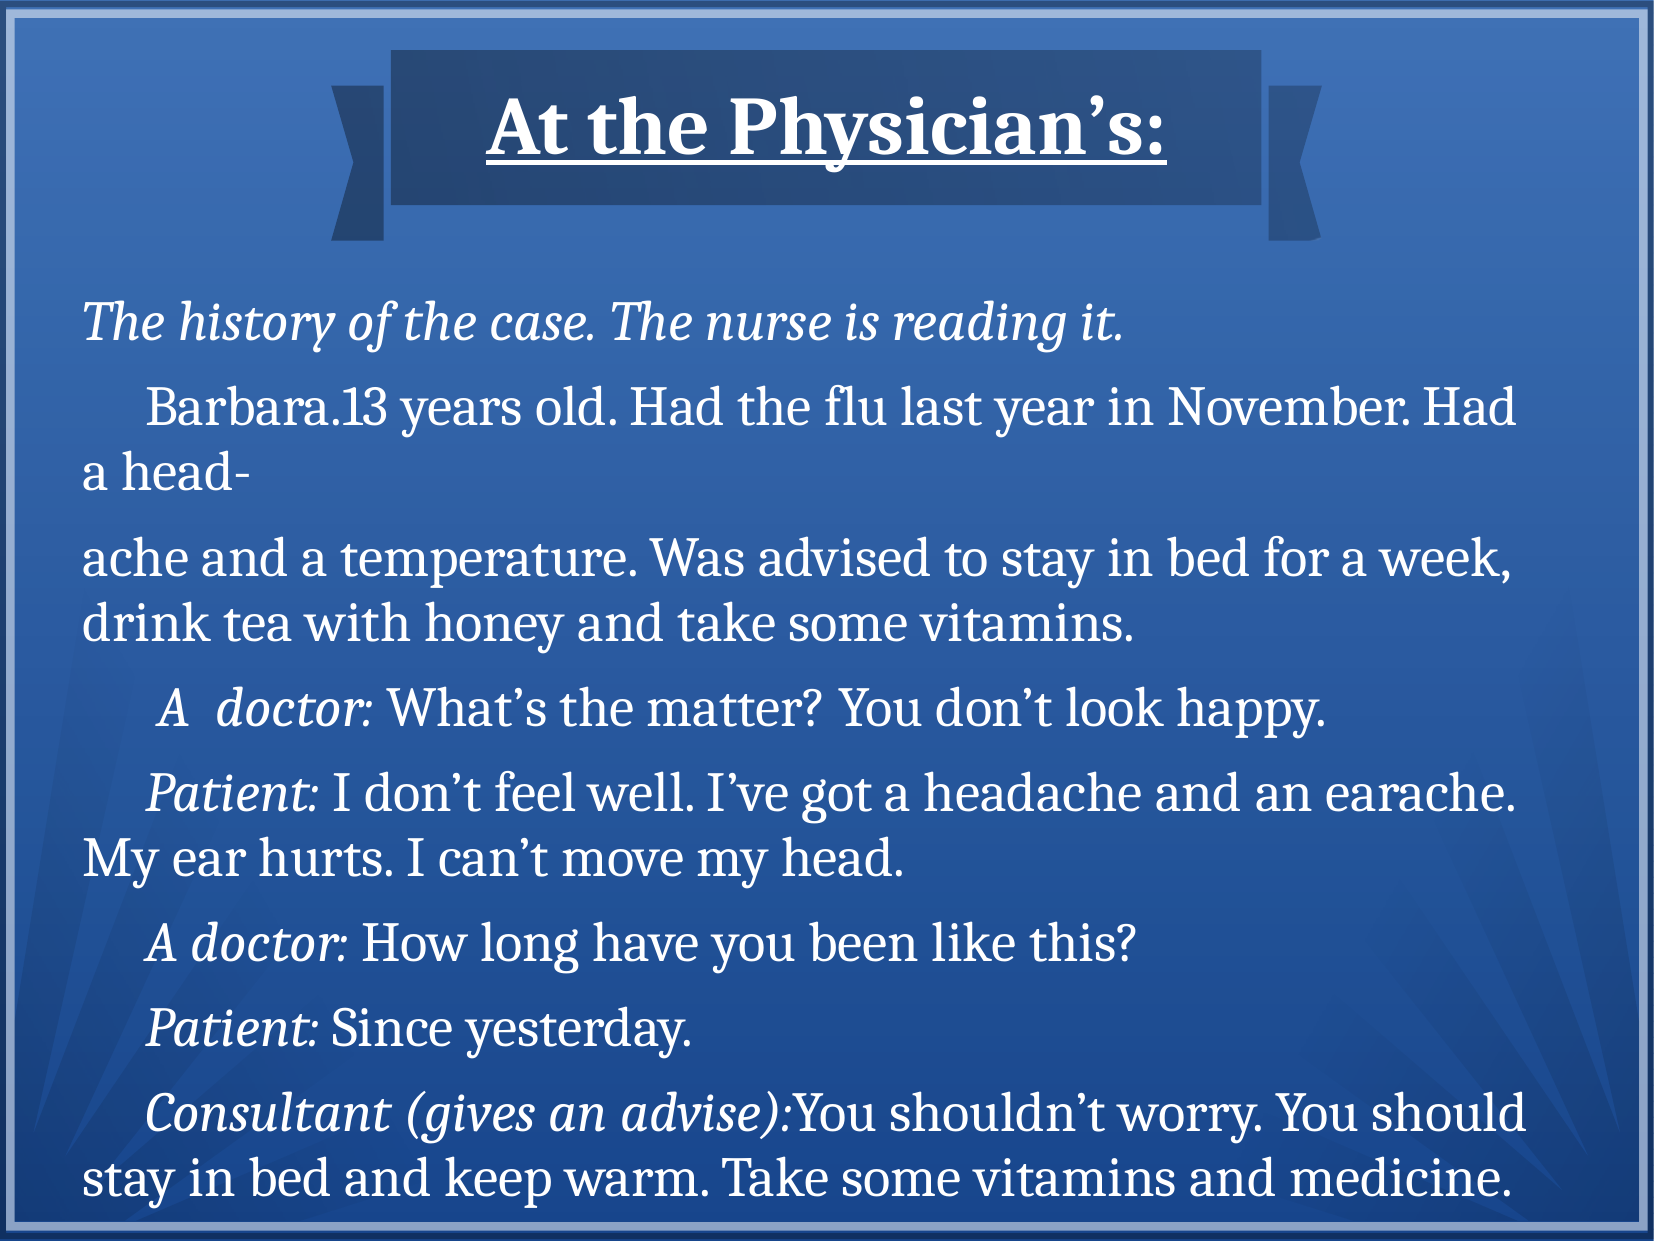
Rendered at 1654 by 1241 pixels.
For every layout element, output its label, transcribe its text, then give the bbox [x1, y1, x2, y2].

title At the Physician’s: [389, 49, 1264, 205]
list The history of the case. The nurse is reading it. Barbara.13 years old. Had the flu last year in November. Had a head- ache and a temperature. Was advised to stay in bed for a week, drink tea with honey and take some vitamins. A doctor: What’s the matter? You don’t look happy. Patient: I don’t feel well. I’ve got a headache and an earache. My ear hurts. I can’t move my head. A doctor: How long have you been like this? Patient: Since yesterday. Consultant (gives an advise):You shouldn’t worry. You should stay in bed and keep warm. Take some vitamins and medicine. [82, 290, 1538, 1241]
